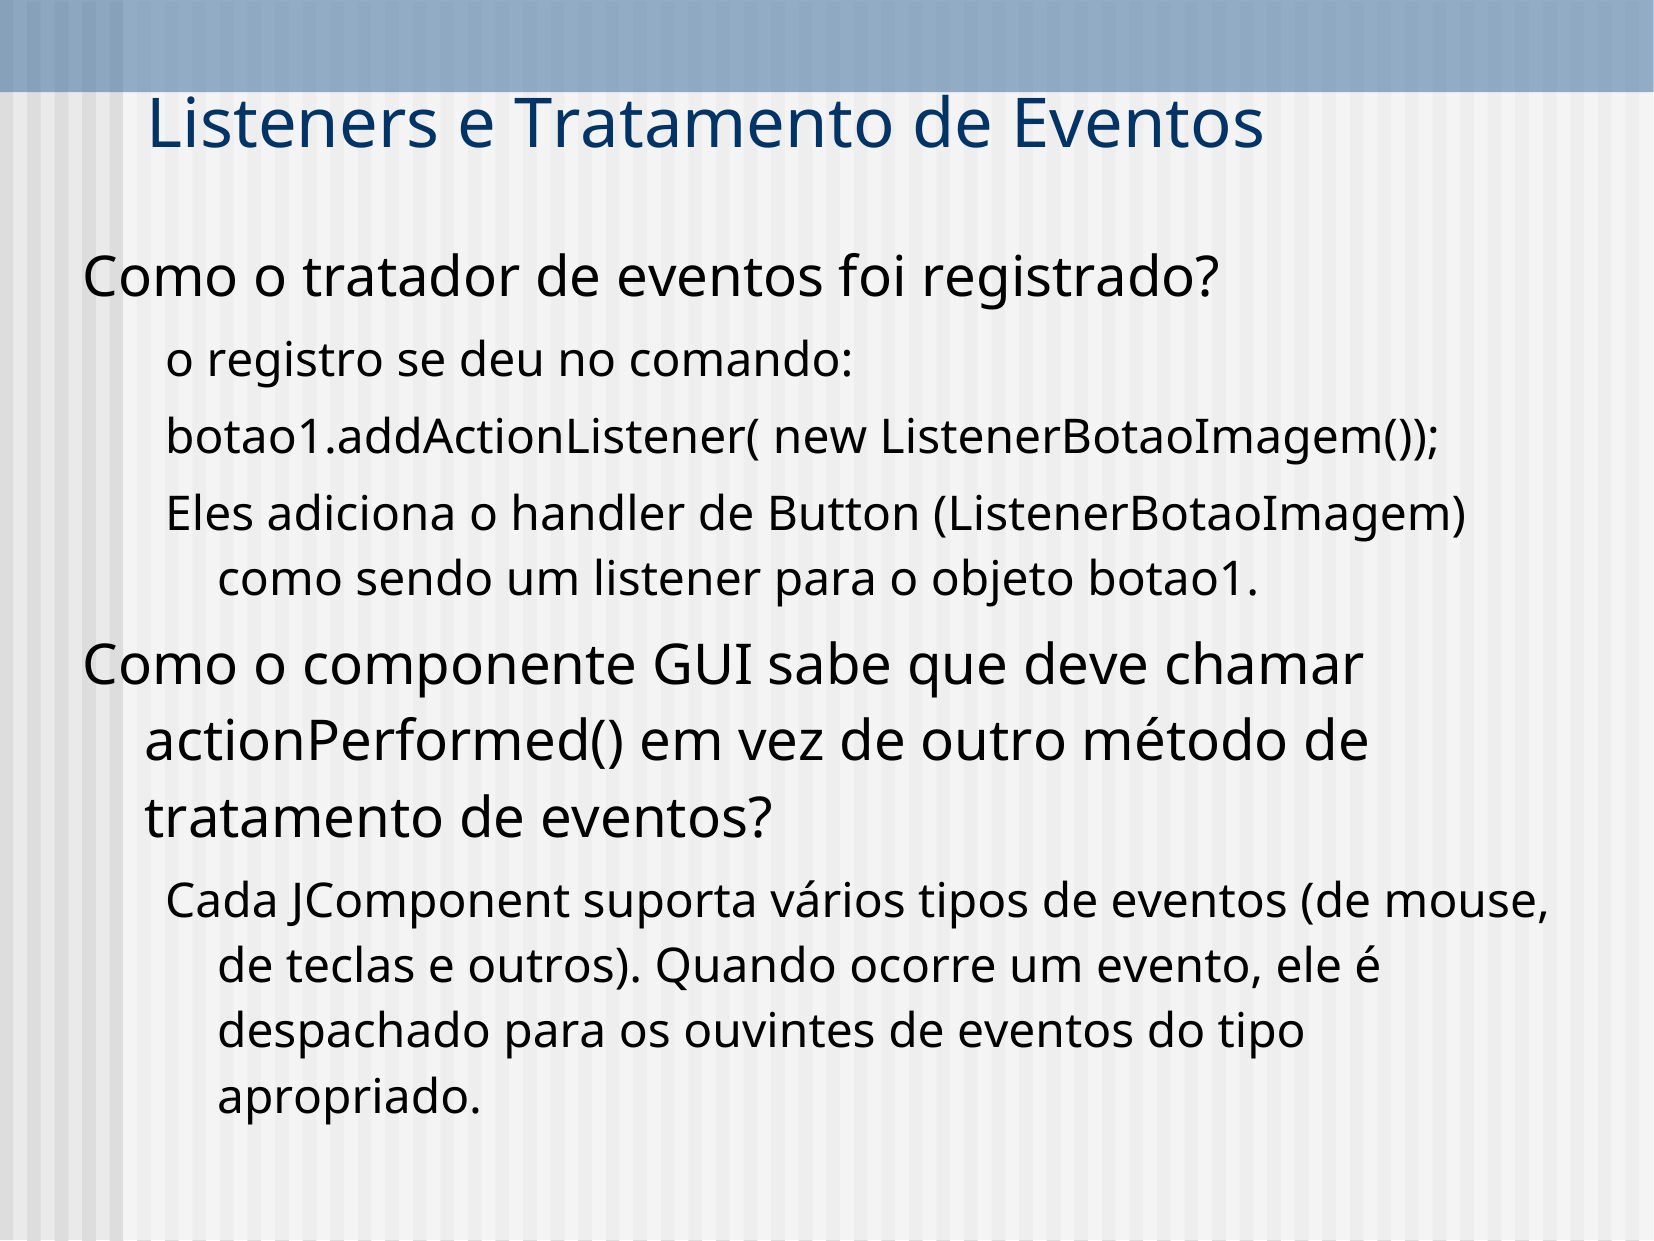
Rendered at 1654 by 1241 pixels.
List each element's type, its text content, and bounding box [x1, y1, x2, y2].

list Como o tratador de eventos foi registrado? o registro se deu no comando: botao1.addActionListener( new ListenerBotaoImagem()); Eles adiciona o handler de Button (ListenerBotaoImagem) como sendo um listener para o objeto botao1. Como o componente GUI sabe que deve chamar actionPerformed() em vez de outro método de tratamento de eventos? Cada JComponent suporta vários tipos de eventos (de mouse, de teclas e outros). Quando ocorre um evento, ele é despachado para os ouvintes de eventos do tipo apropriado. [82, 236, 1571, 1095]
title Listeners e Tratamento de Eventos [146, 29, 1536, 212]
